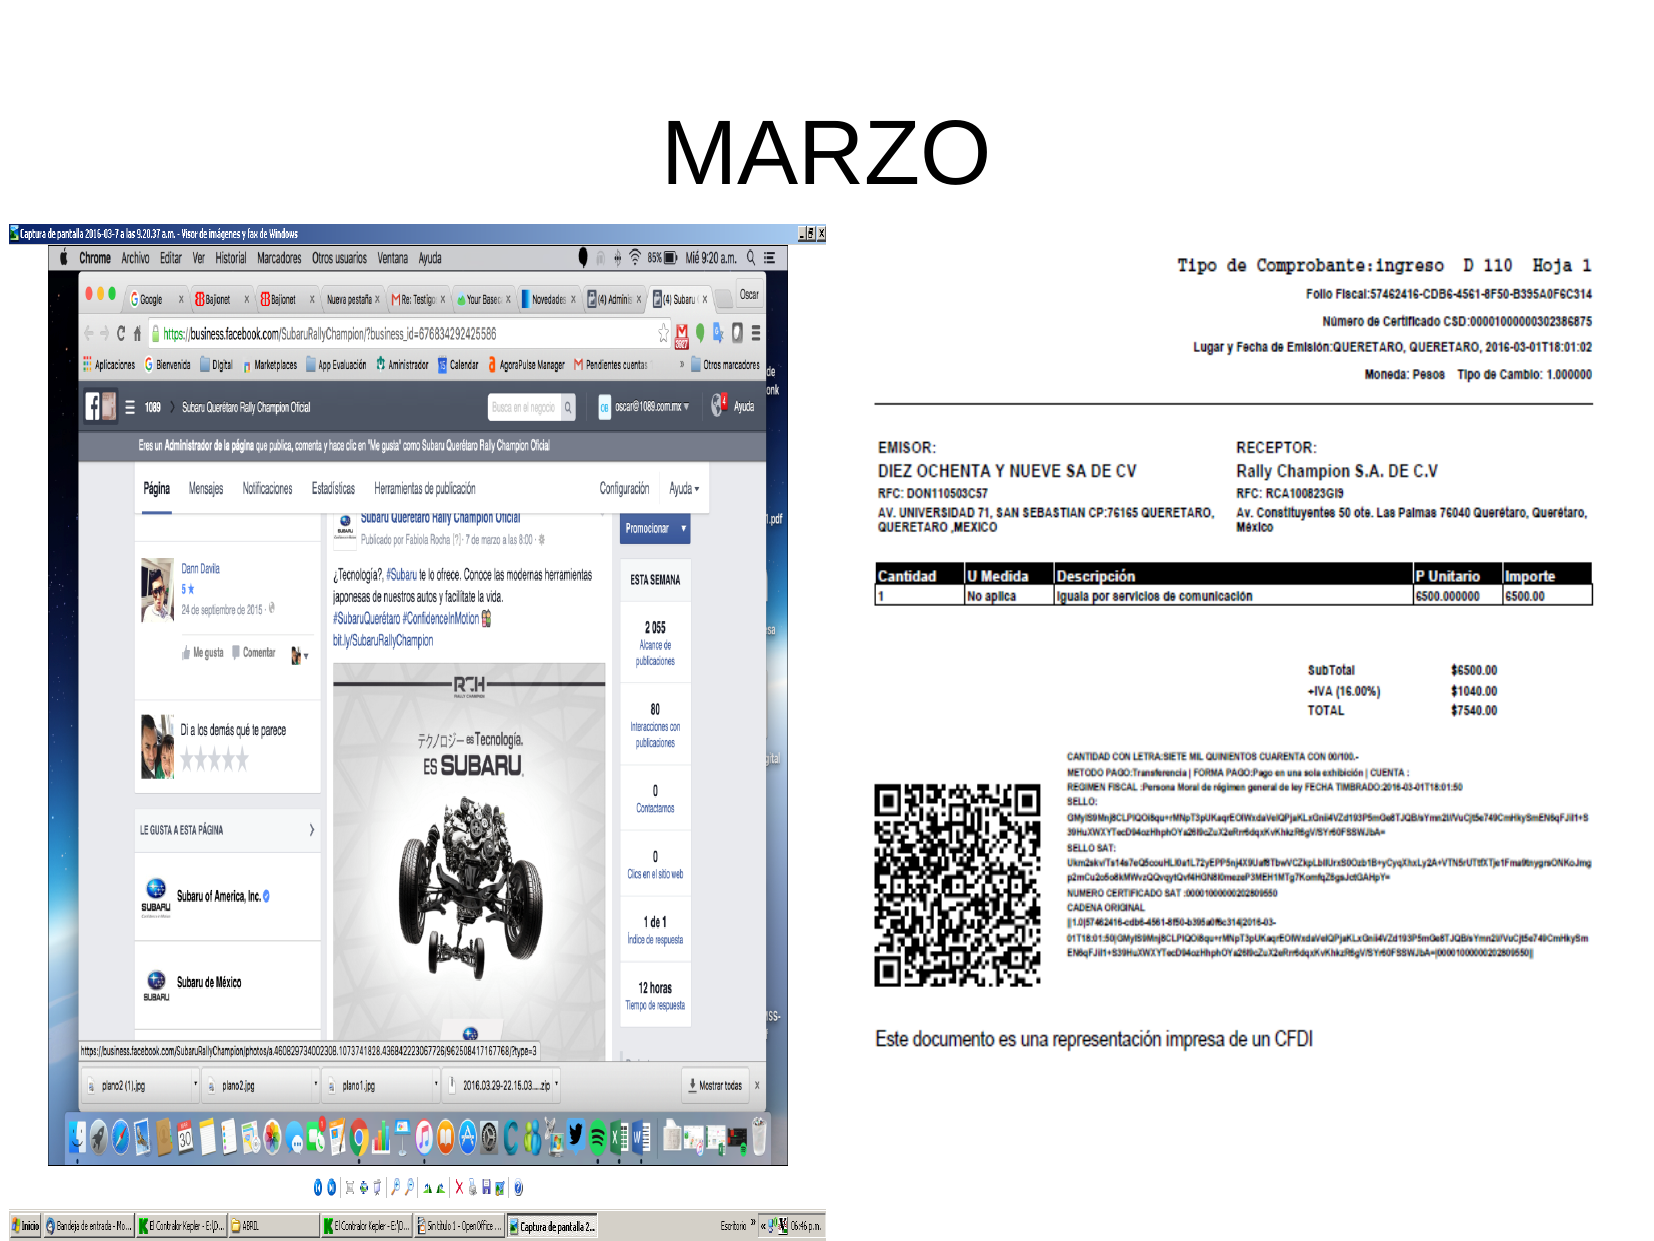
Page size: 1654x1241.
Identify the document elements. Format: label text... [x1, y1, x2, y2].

picture [9, 188, 1638, 1241]
title MARZO [82, 49, 1571, 224]
